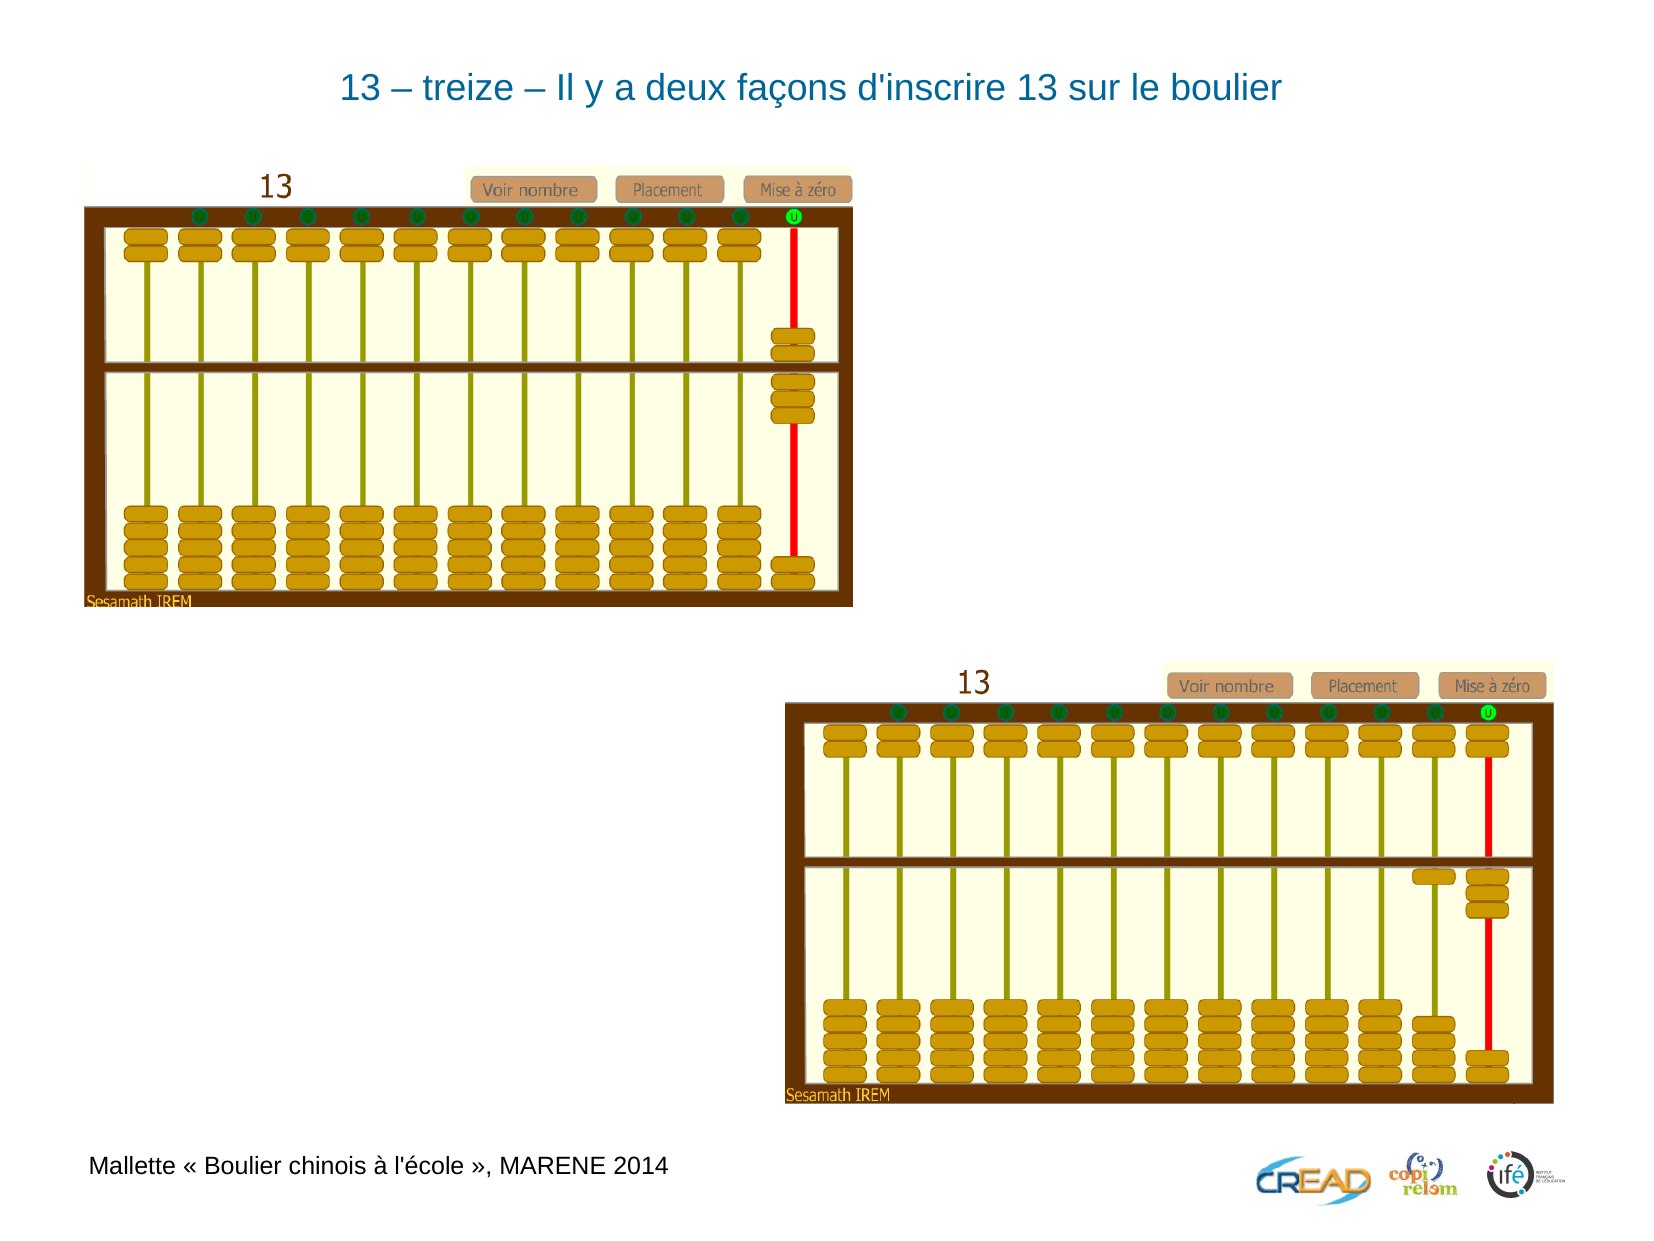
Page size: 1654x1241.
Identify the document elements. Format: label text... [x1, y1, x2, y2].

picture [1487, 1151, 1565, 1198]
text_box 13 – treize – Il y a deux façons d'inscrire 13 sur le boulier [324, 59, 1536, 116]
picture [1251, 1151, 1377, 1211]
picture [1387, 1151, 1461, 1197]
picture [785, 661, 1554, 1104]
picture [84, 164, 853, 607]
